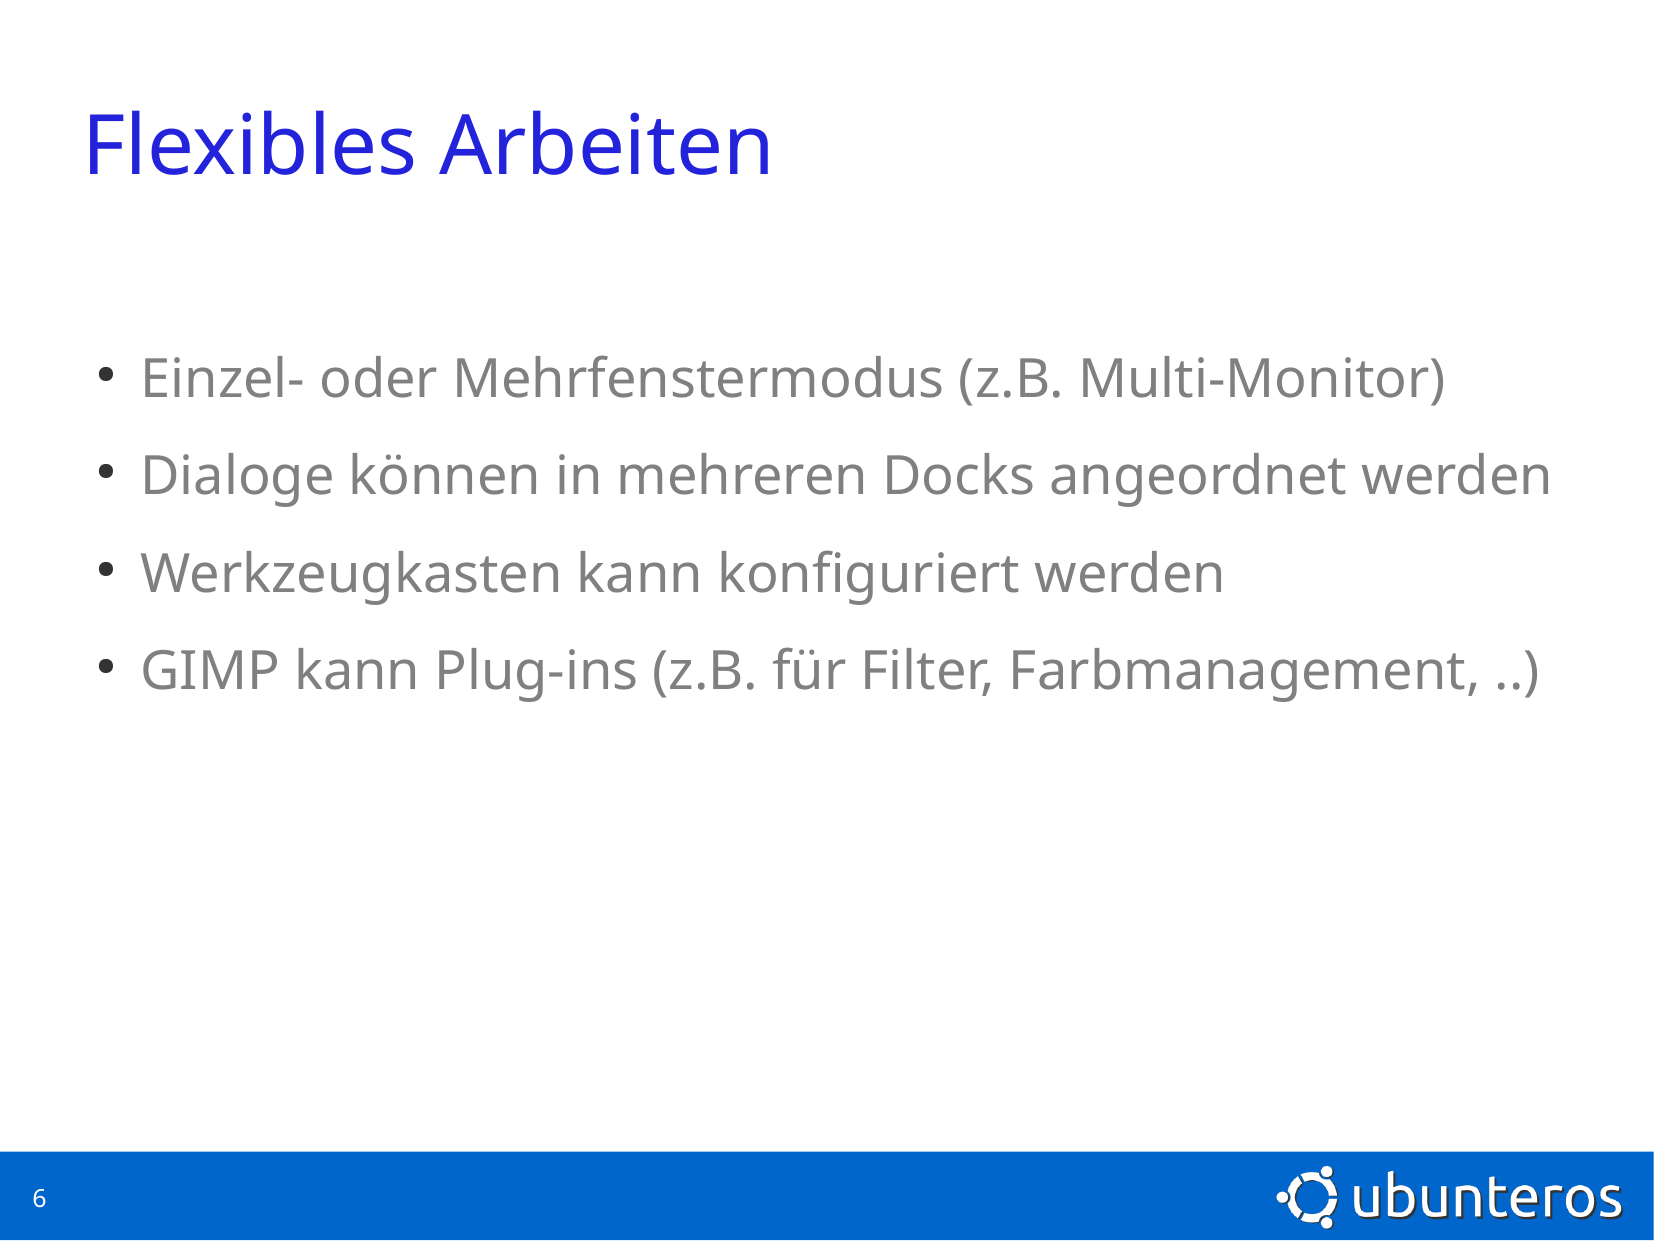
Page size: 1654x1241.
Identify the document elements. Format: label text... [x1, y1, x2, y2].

title Flexibles Arbeiten [82, 37, 1571, 245]
picture [1269, 1157, 1635, 1235]
list Einzel- oder Mehrfenstermodus (z.B. Multi-Monitor) Dialoge können in mehreren Docks angeordnet werden Werkzeugkasten kann konfiguriert werden GIMP kann Plug-ins (z.B. für Filter, Farbmanagement, ..) [87, 301, 1579, 1022]
